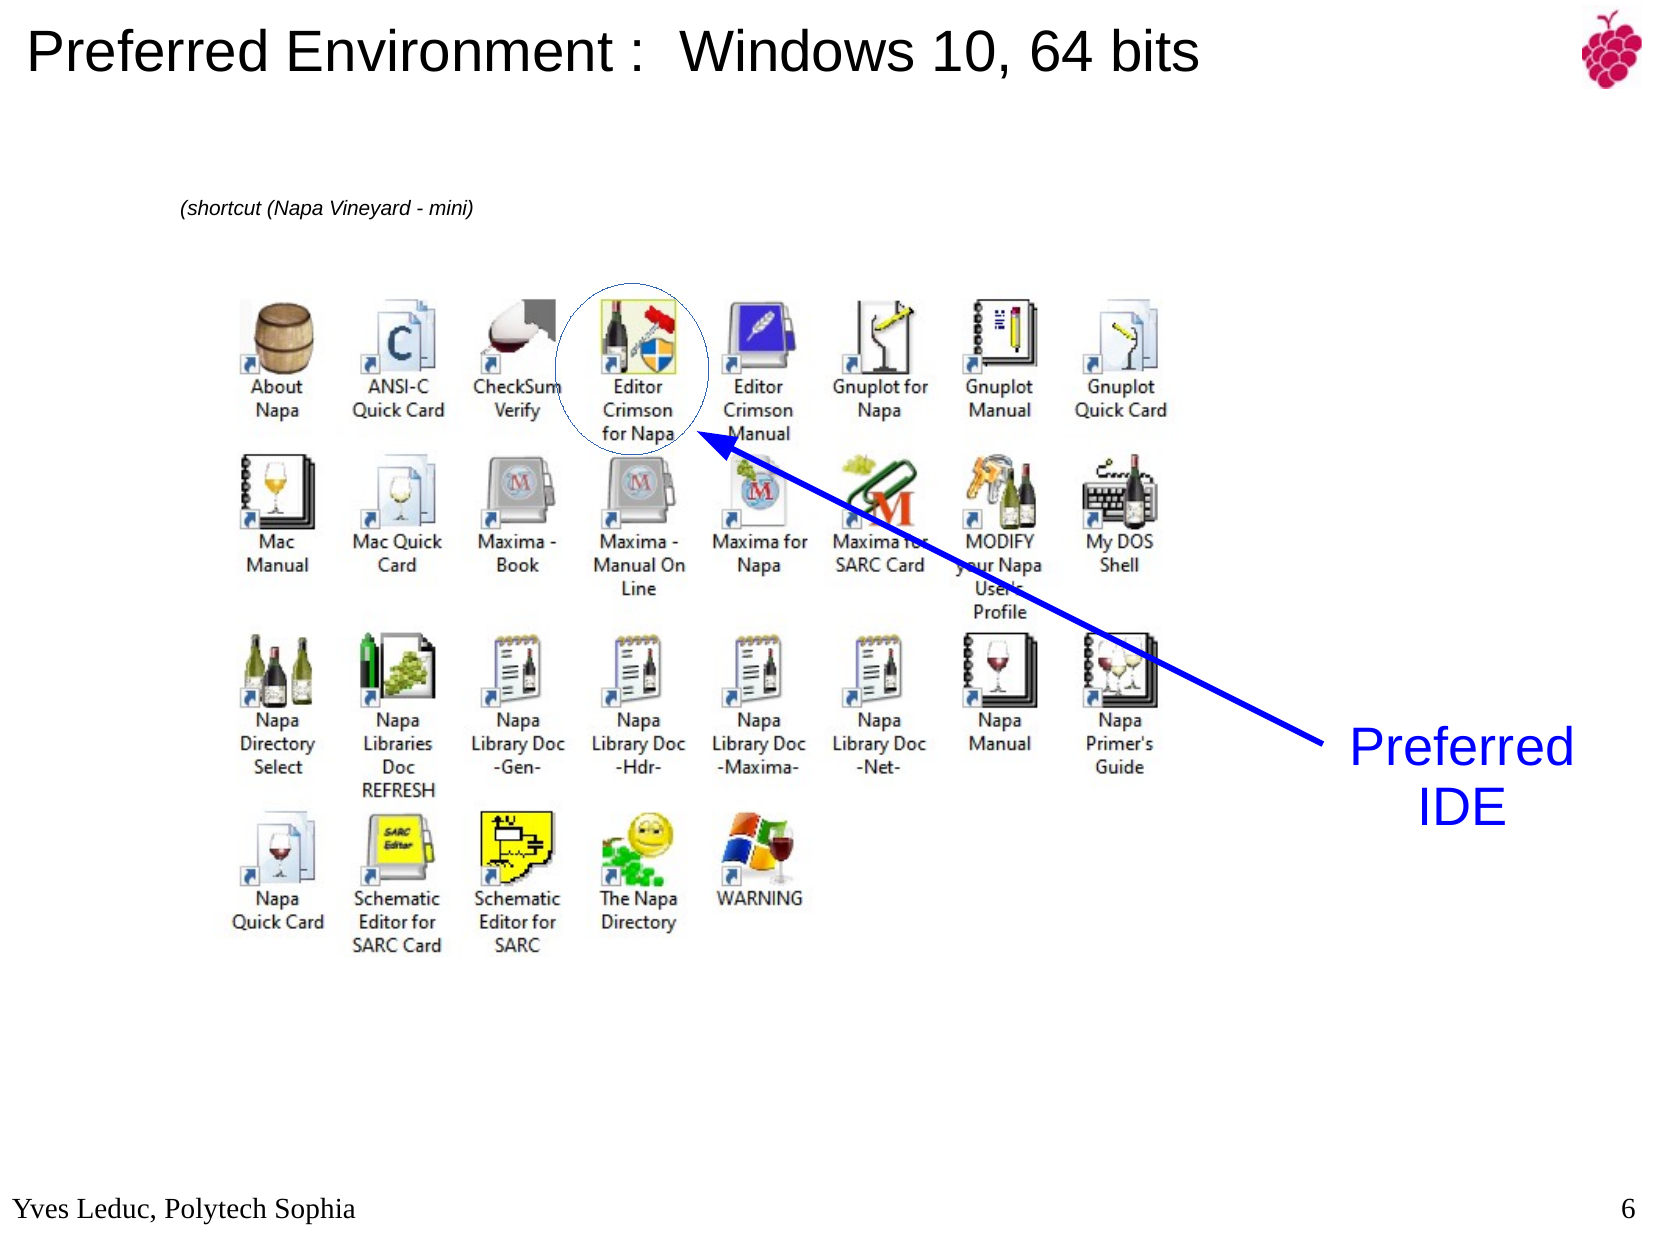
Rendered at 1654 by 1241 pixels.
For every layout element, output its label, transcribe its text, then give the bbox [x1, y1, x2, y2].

picture [1582, 5, 1642, 89]
picture [212, 287, 1183, 957]
text_box Preferred IDE [1334, 708, 1591, 845]
text_box (shortcut (Napa Vineyard - mini) [165, 188, 495, 228]
text_box Preferred Environment : Windows 10, 64 bits [11, 11, 1217, 92]
